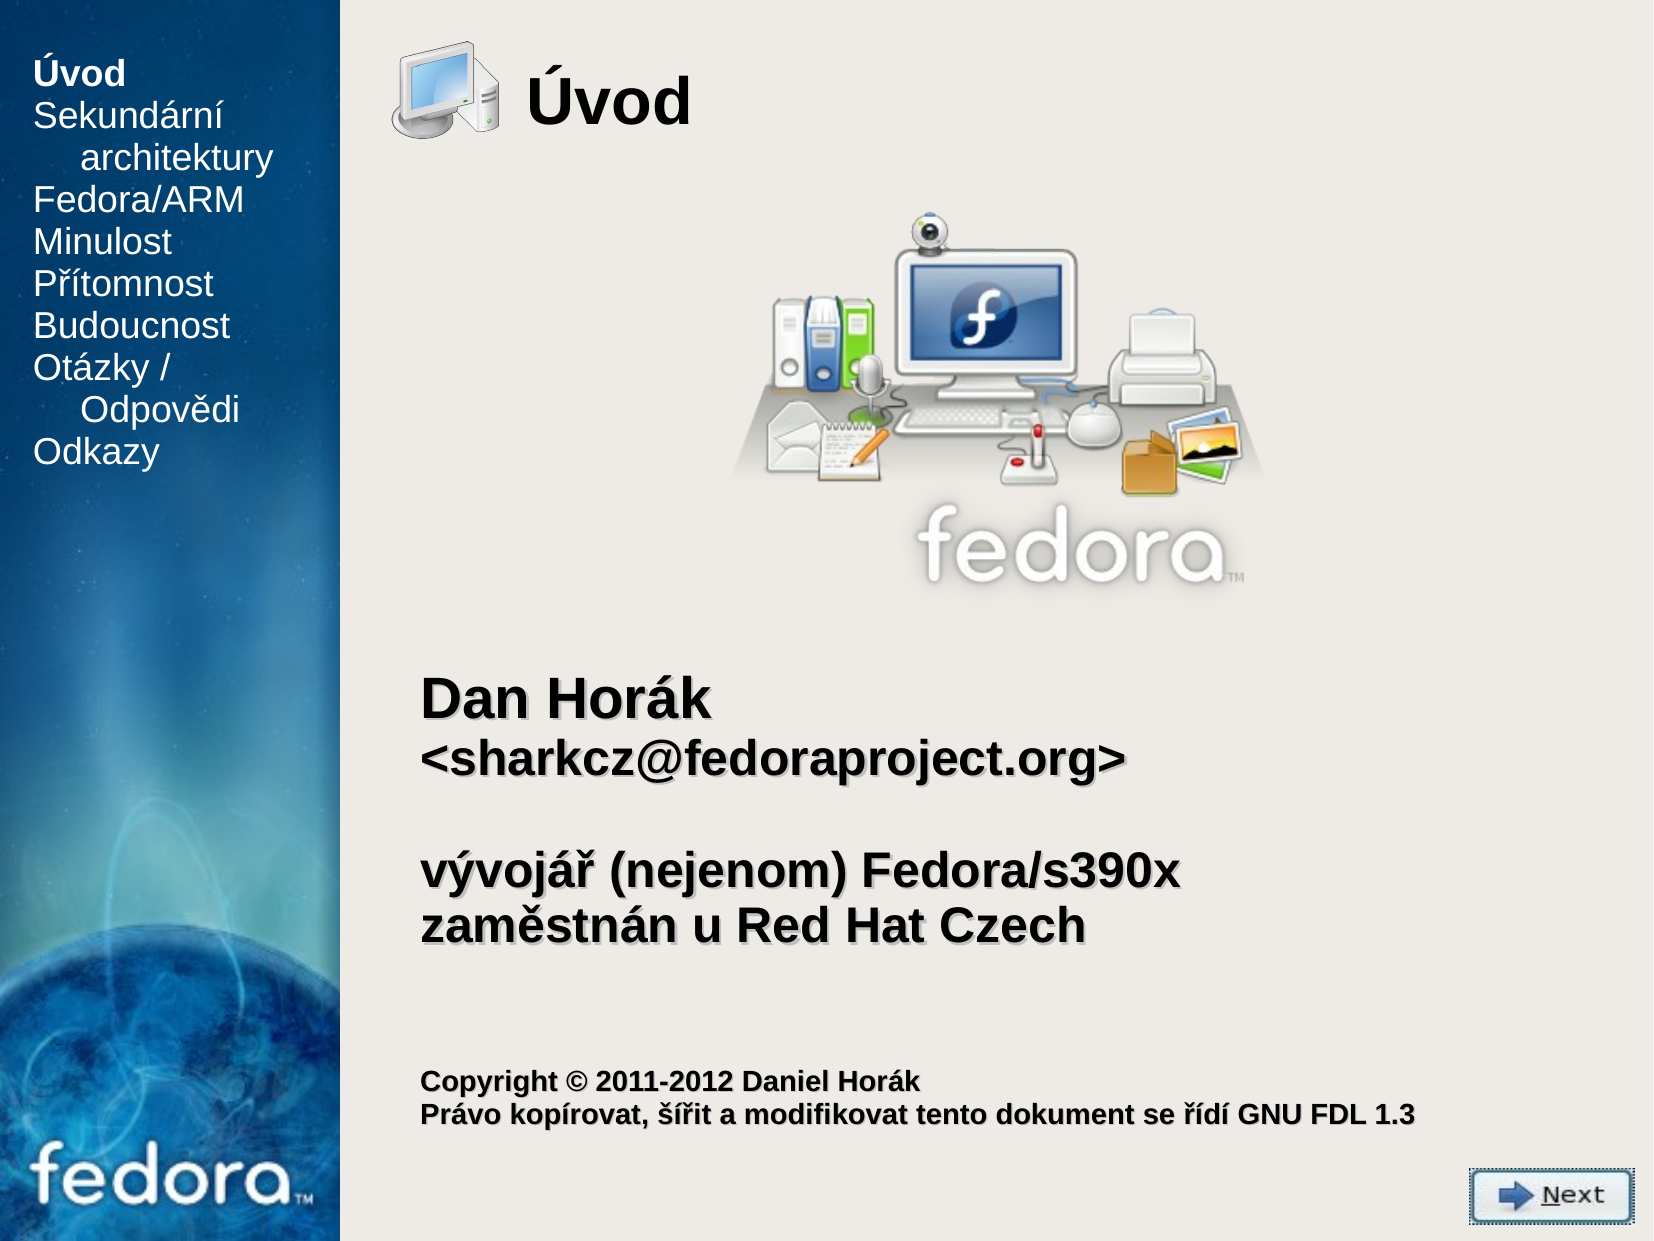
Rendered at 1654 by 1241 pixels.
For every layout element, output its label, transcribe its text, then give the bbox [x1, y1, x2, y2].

text_box Úvod [511, 56, 1316, 147]
text_box Úvod Sekundární architektury Fedora/ARM Minulost Přítomnost Budoucnost Otázky / Odpovědi Odkazy [18, 45, 327, 481]
text_box Dan Horák <sharkcz@fedoraproject.org> vývojář (nejenom) Fedora/s390x zaměstnán u Red Hat Czech Copyright © 2011-2012 Daniel Horák Právo kopírovat, šířit a modifikovat tento dokument se řídí GNU FDL 1.3 [405, 657, 1622, 1159]
picture [0, 0, 1654, 1241]
